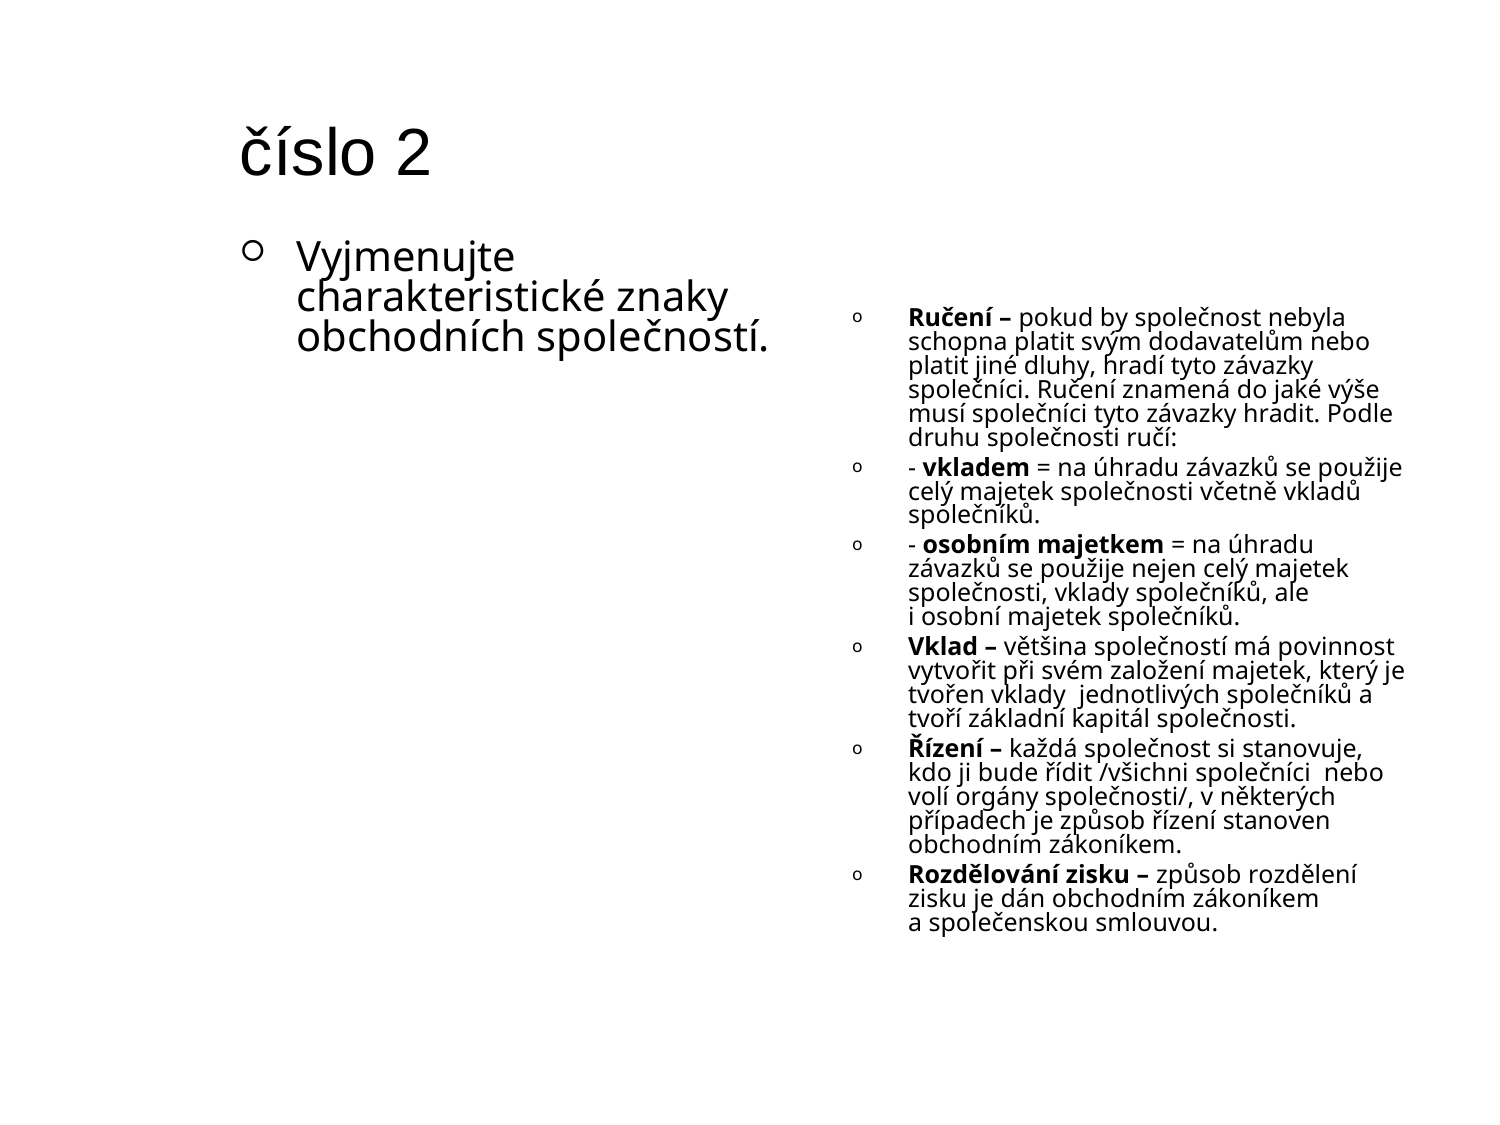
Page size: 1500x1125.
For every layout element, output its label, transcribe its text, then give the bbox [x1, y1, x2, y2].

list Ručení – pokud by společnost nebyla schopna platit svým dodavatelům nebo platit jiné dluhy, hradí tyto závazky společníci. Ručení znamená do jaké výše musí společníci tyto závazky hradit. Podle druhu společnosti ručí: - vkladem = na úhradu závazků se použije celý majetek společnosti včetně vkladů společníků. - osobním majetkem = na úhradu závazků se použije nejen celý majetek společnosti, vklady společníků, ale i osobní majetek společníků. Vklad – většina společností má povinnost vytvořit při svém založení majetek, který je tvořen vklady jednotlivých společníků a tvoří základní kapitál společnosti. Řízení – každá společnost si stanovuje, kdo ji bude řídit /všichni společníci nebo volí orgány společnosti/, v některých případech je způsob řízení stanoven obchodním zákoníkem. Rozdělování zisku – způsob rozdělení zisku je dán obchodním zákoníkem a společenskou smlouvou. [836, 299, 1425, 992]
list Vyjmenujte charakteristické znaky obchodních společností. [224, 231, 813, 975]
title číslo 2 [224, 49, 1425, 197]
